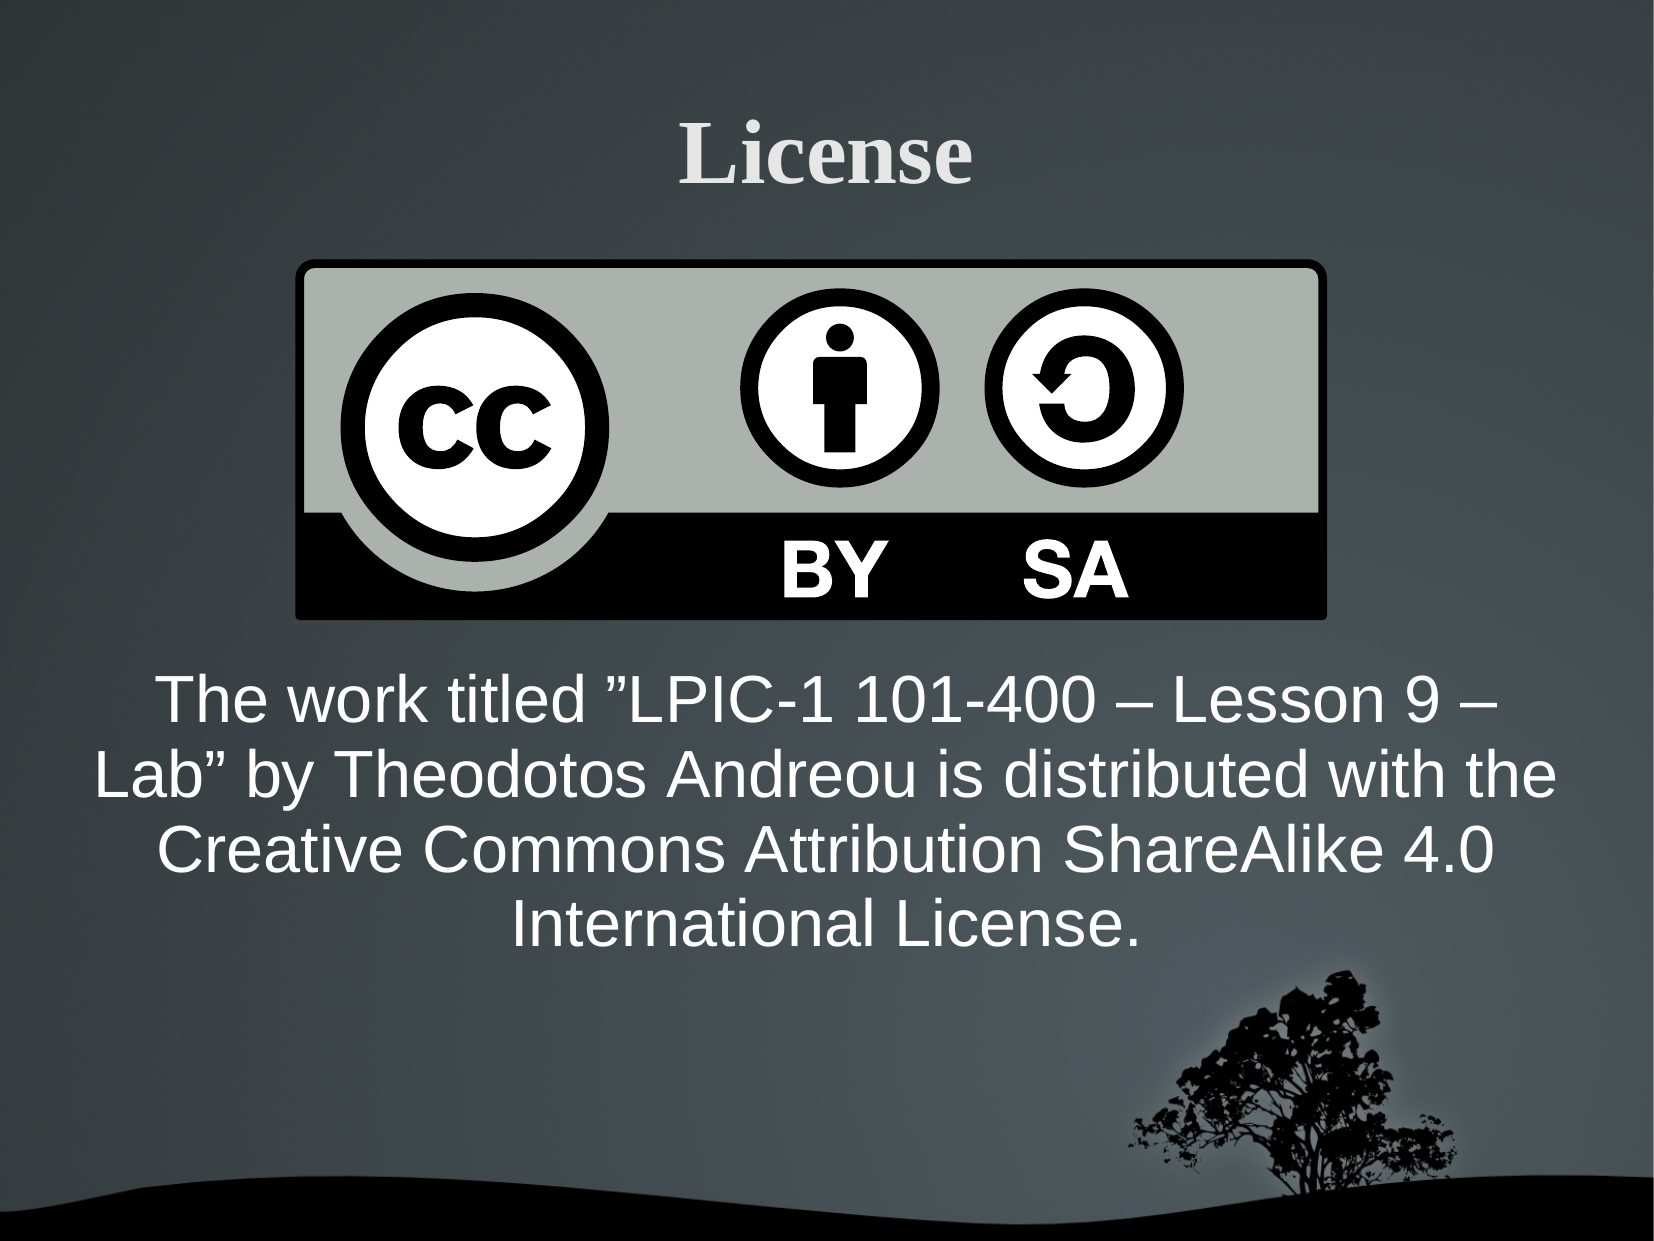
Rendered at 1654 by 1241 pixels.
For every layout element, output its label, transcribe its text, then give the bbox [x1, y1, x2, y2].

subtitle The work titled ”LPIC-1 101-400 – Lesson 9 – Lab” by Theodotos Andreou is distributed with the Creative Commons Attribution ShareAlike 4.0 International License. [82, 290, 1571, 1109]
picture [0, 0, 1654, 1241]
title License [82, 49, 1571, 257]
